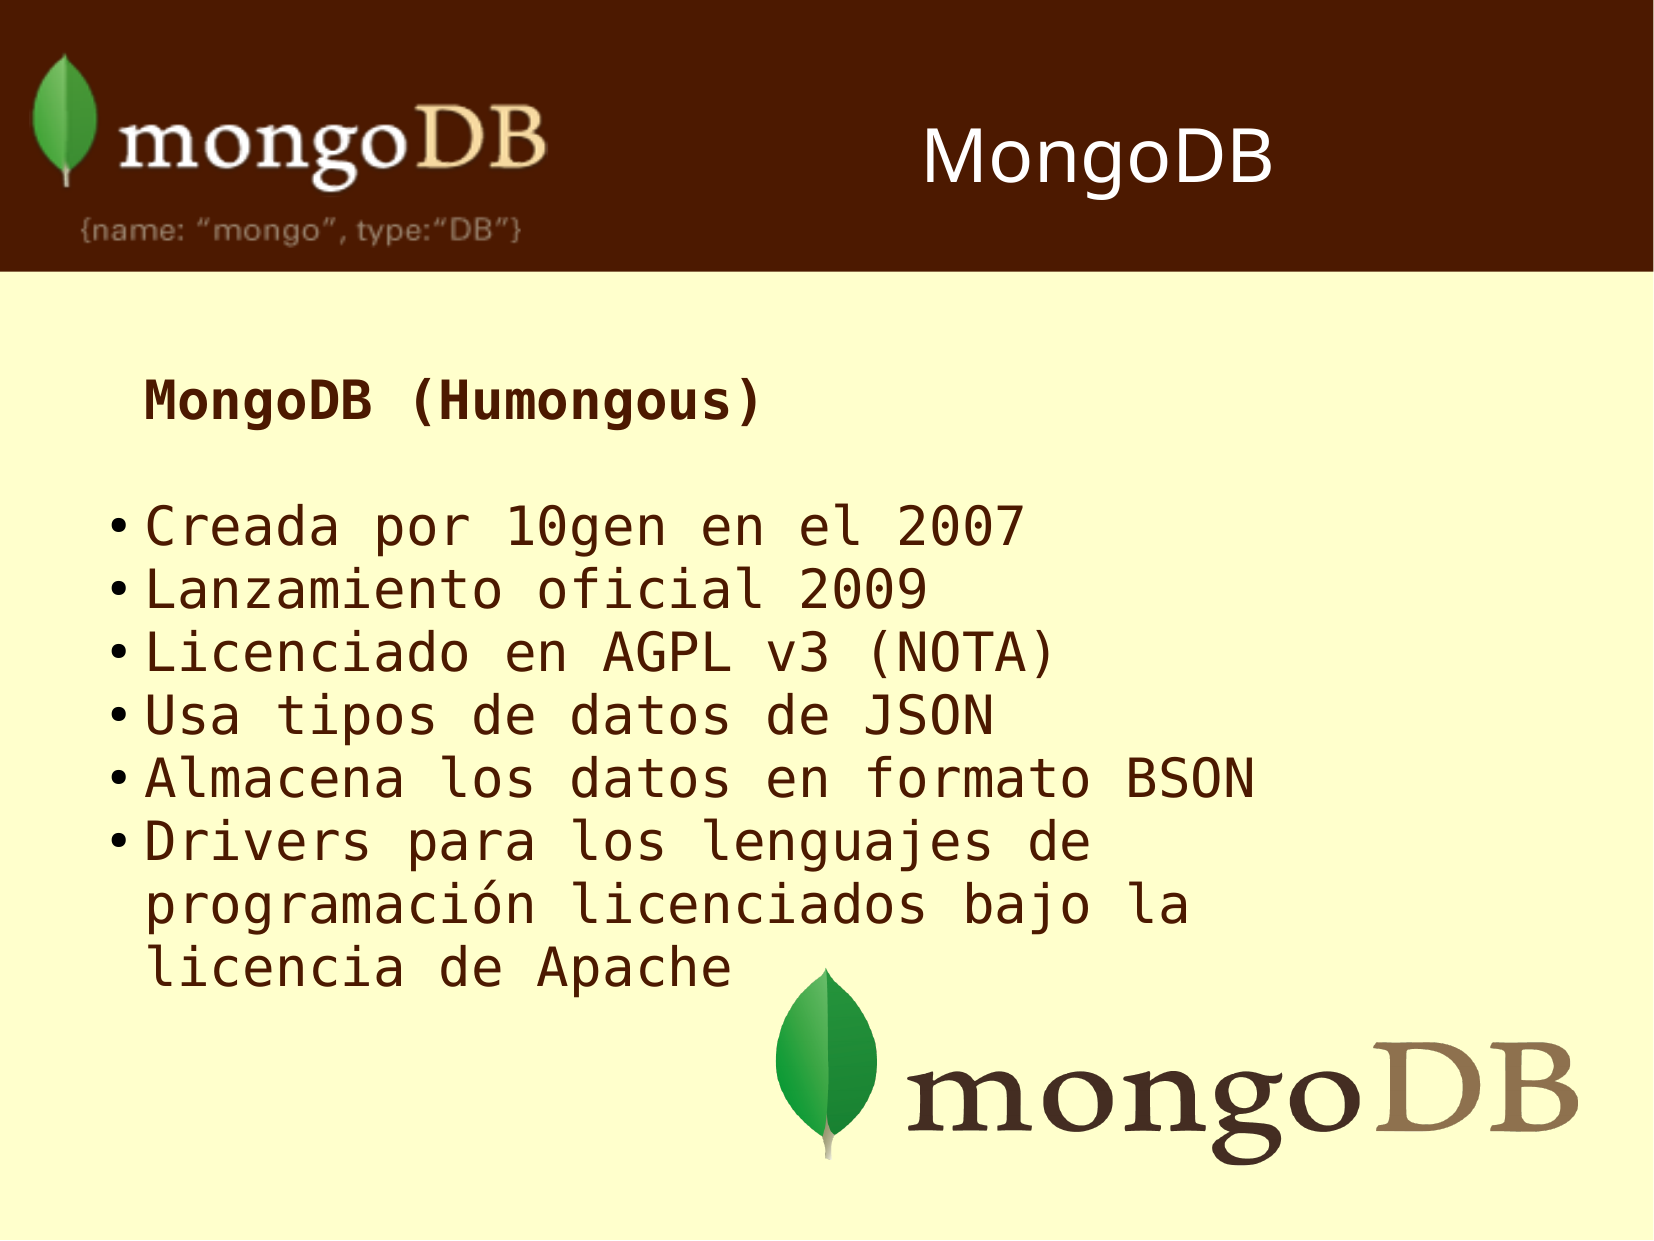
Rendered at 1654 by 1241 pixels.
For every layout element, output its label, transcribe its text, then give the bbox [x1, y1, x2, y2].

text_box MongoDB (Humongous) Creada por 10gen en el 2007 Lanzamiento oficial 2009 Licenciado en AGPL v3 (NOTA) Usa tipos de datos de JSON Almacena los datos en formato BSON Drivers para los lenguajes de programación licenciados bajo la licencia de Apache [94, 361, 1489, 1007]
text_box [0, 0, 1654, 272]
picture [23, 47, 558, 255]
title MongoDB [625, 49, 1571, 257]
picture [744, 944, 1607, 1189]
